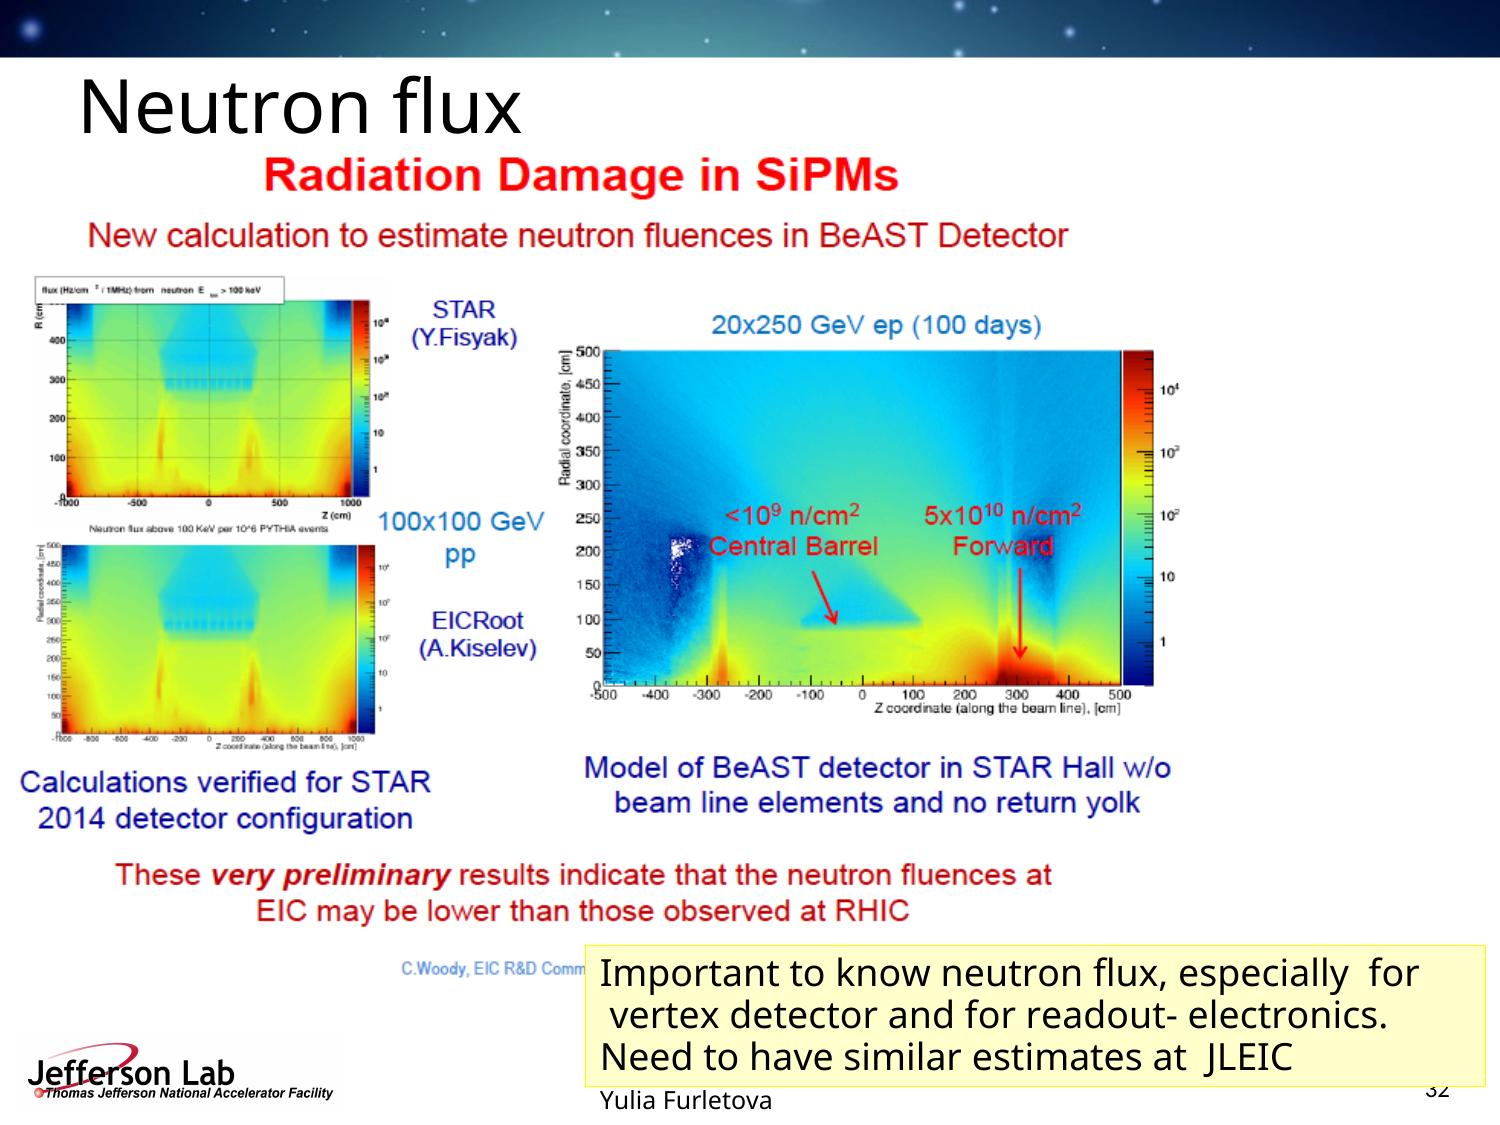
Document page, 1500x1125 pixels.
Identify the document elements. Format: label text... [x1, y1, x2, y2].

text_box Important to know neutron flux, especially for vertex detector and for readout- electronics. Need to have similar estimates at JLEIC [585, 945, 1486, 1087]
text_box Neutron flux [62, 59, 653, 149]
picture [0, 0, 1500, 1125]
text_box Yulia Furletova [585, 1087, 789, 1123]
